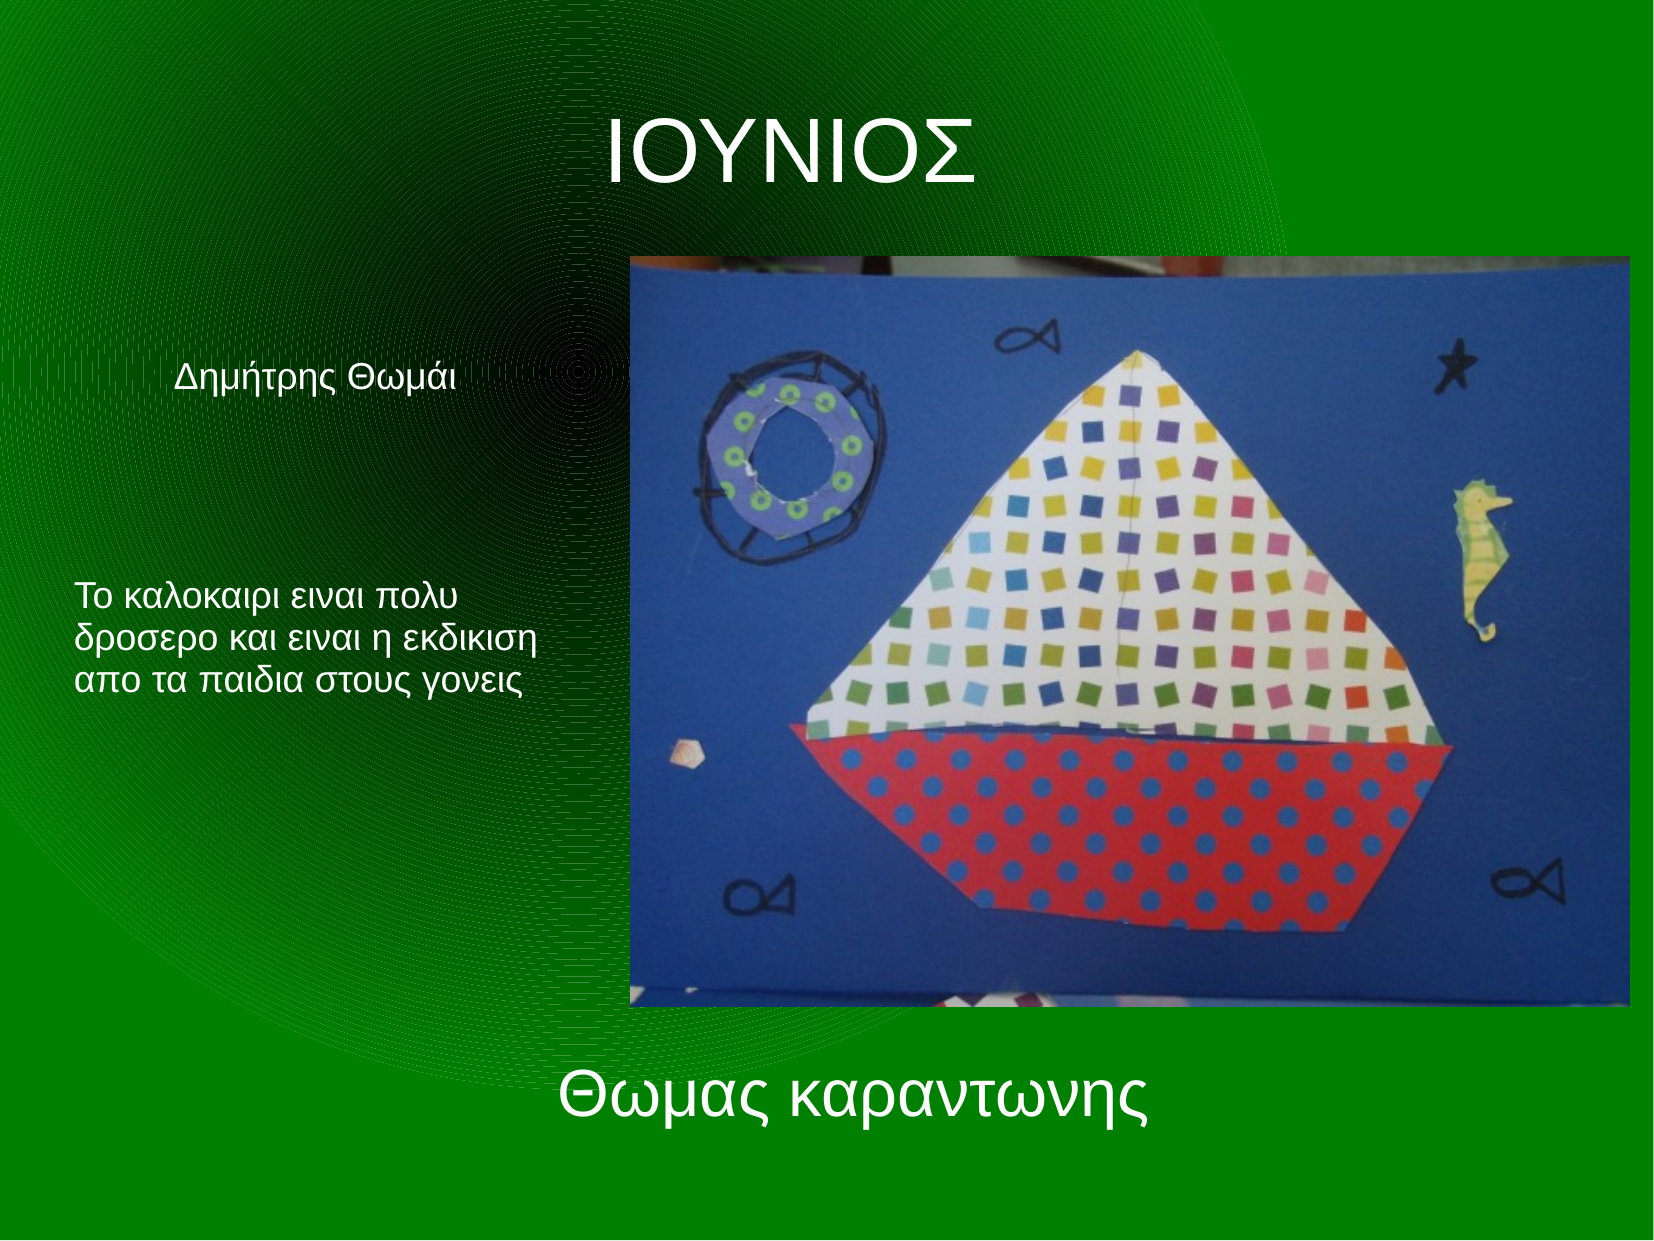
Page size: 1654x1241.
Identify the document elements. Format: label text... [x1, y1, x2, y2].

subtitle Θωμας καραντωνης [0, 622, 1654, 1241]
text_box Δημήτρης Θωμάι [158, 348, 472, 406]
picture [630, 256, 1630, 1007]
text_box Το καλοκαιρι ειναι πολυ δροσερο και ειναι η εκδικιση απο τα παιδια στους γονεις [59, 566, 591, 708]
title ΙΟΥΝΙΟΣ [47, 47, 1536, 255]
